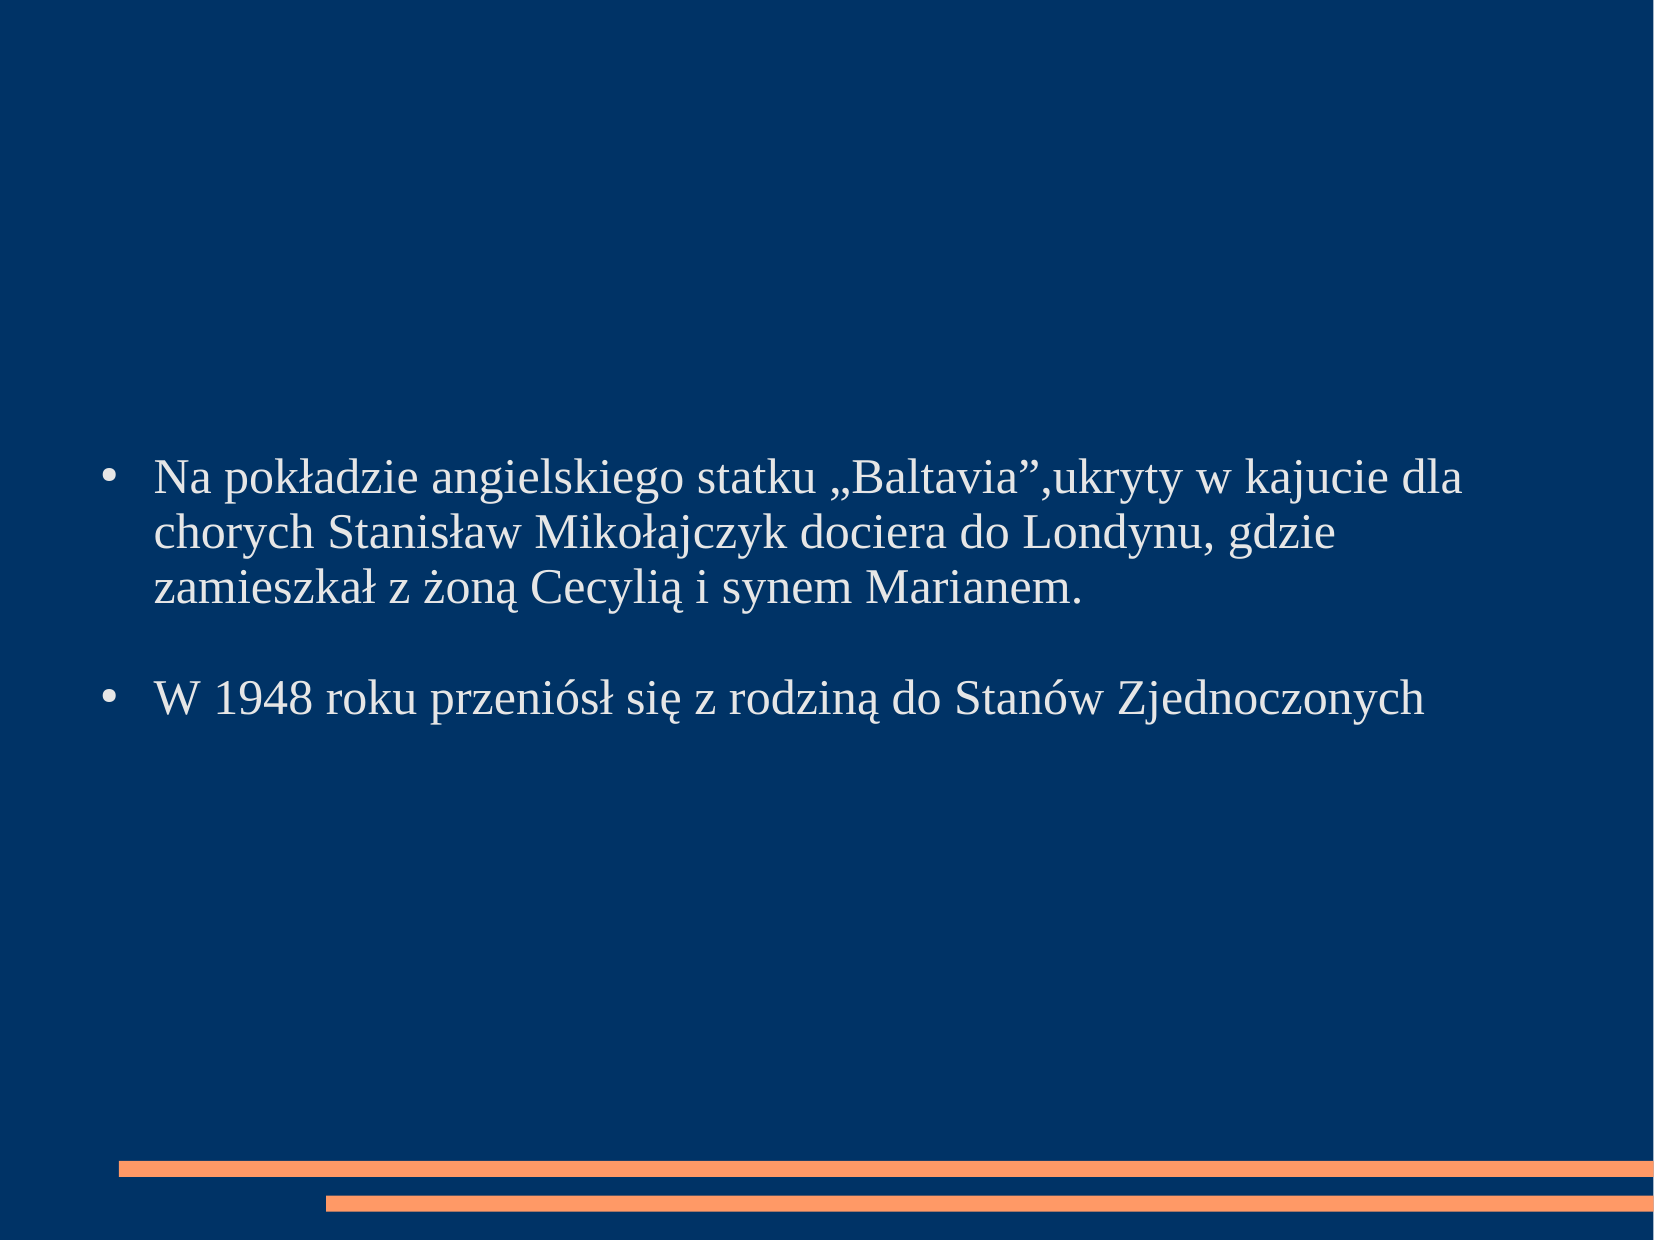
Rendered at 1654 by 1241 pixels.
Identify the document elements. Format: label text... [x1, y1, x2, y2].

list Na pokładzie angielskiego statku „Baltavia”,ukryty w kajucie dla chorych Stanisław Mikołajczyk dociera do Londynu, gdzie zamieszkał z żoną Cecylią i synem Marianem. W 1948 roku przeniósł się z rodziną do Stanów Zjednoczonych [82, 448, 1571, 1241]
